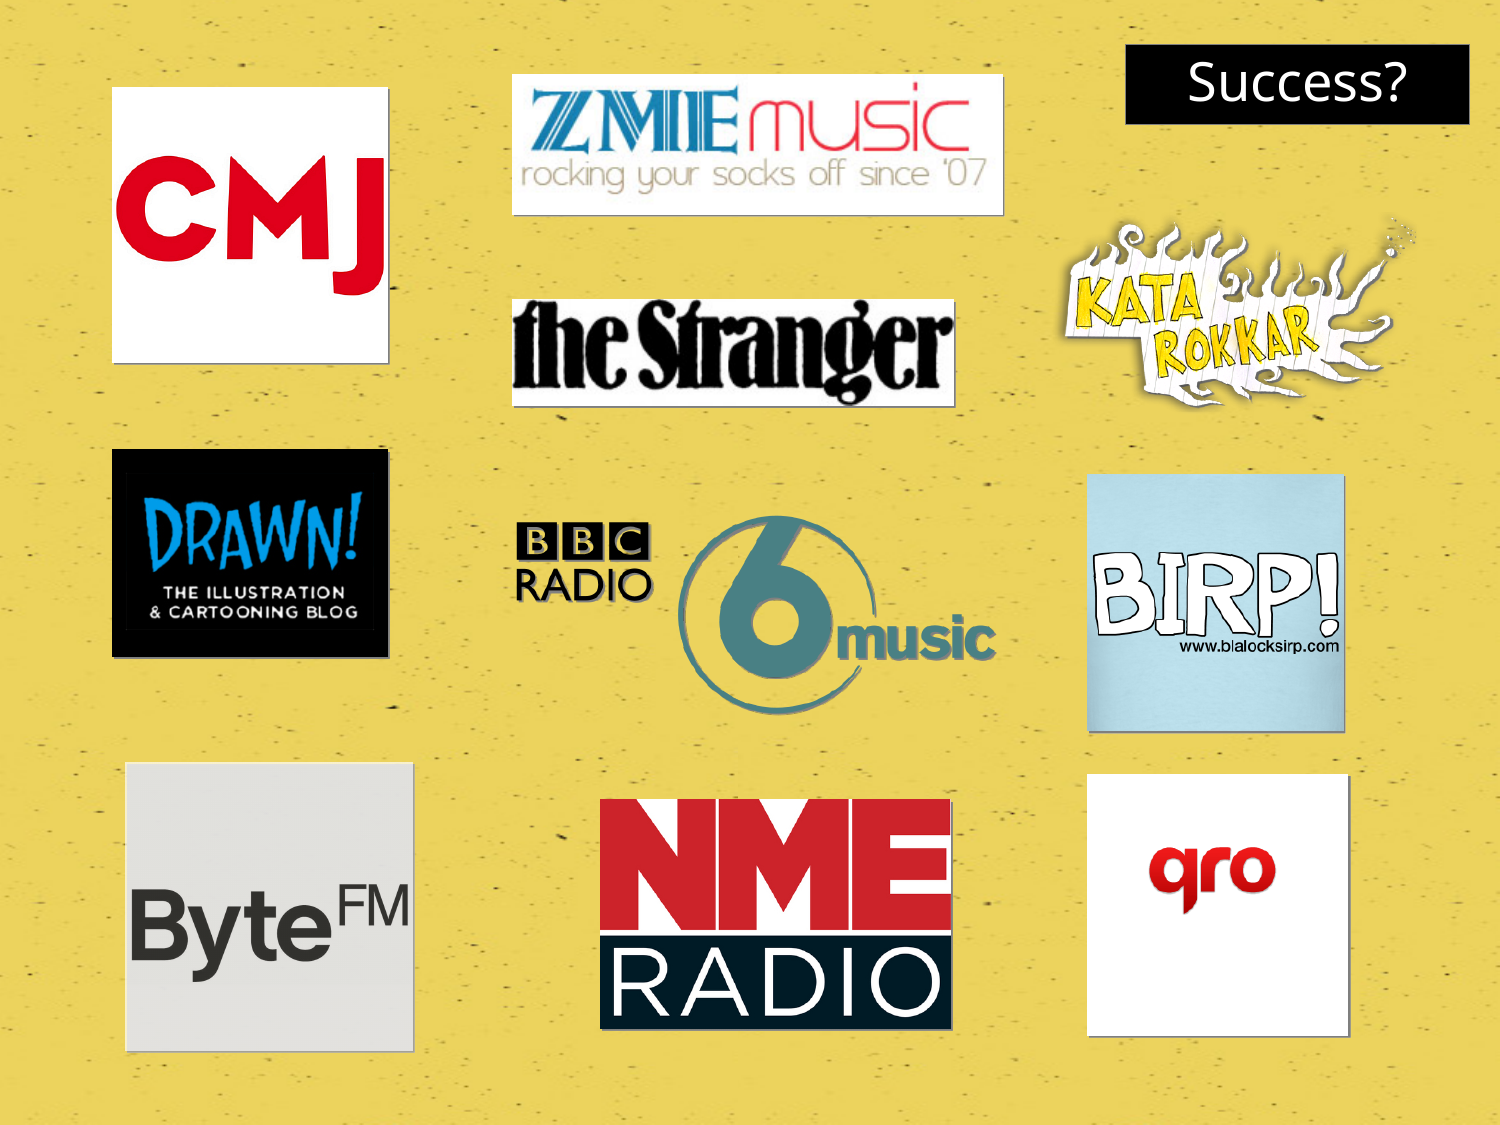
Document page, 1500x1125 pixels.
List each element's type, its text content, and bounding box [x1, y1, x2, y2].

picture [0, 0, 1500, 1125]
text_box Success? [1172, 39, 1424, 121]
text_box [1125, 44, 1470, 125]
